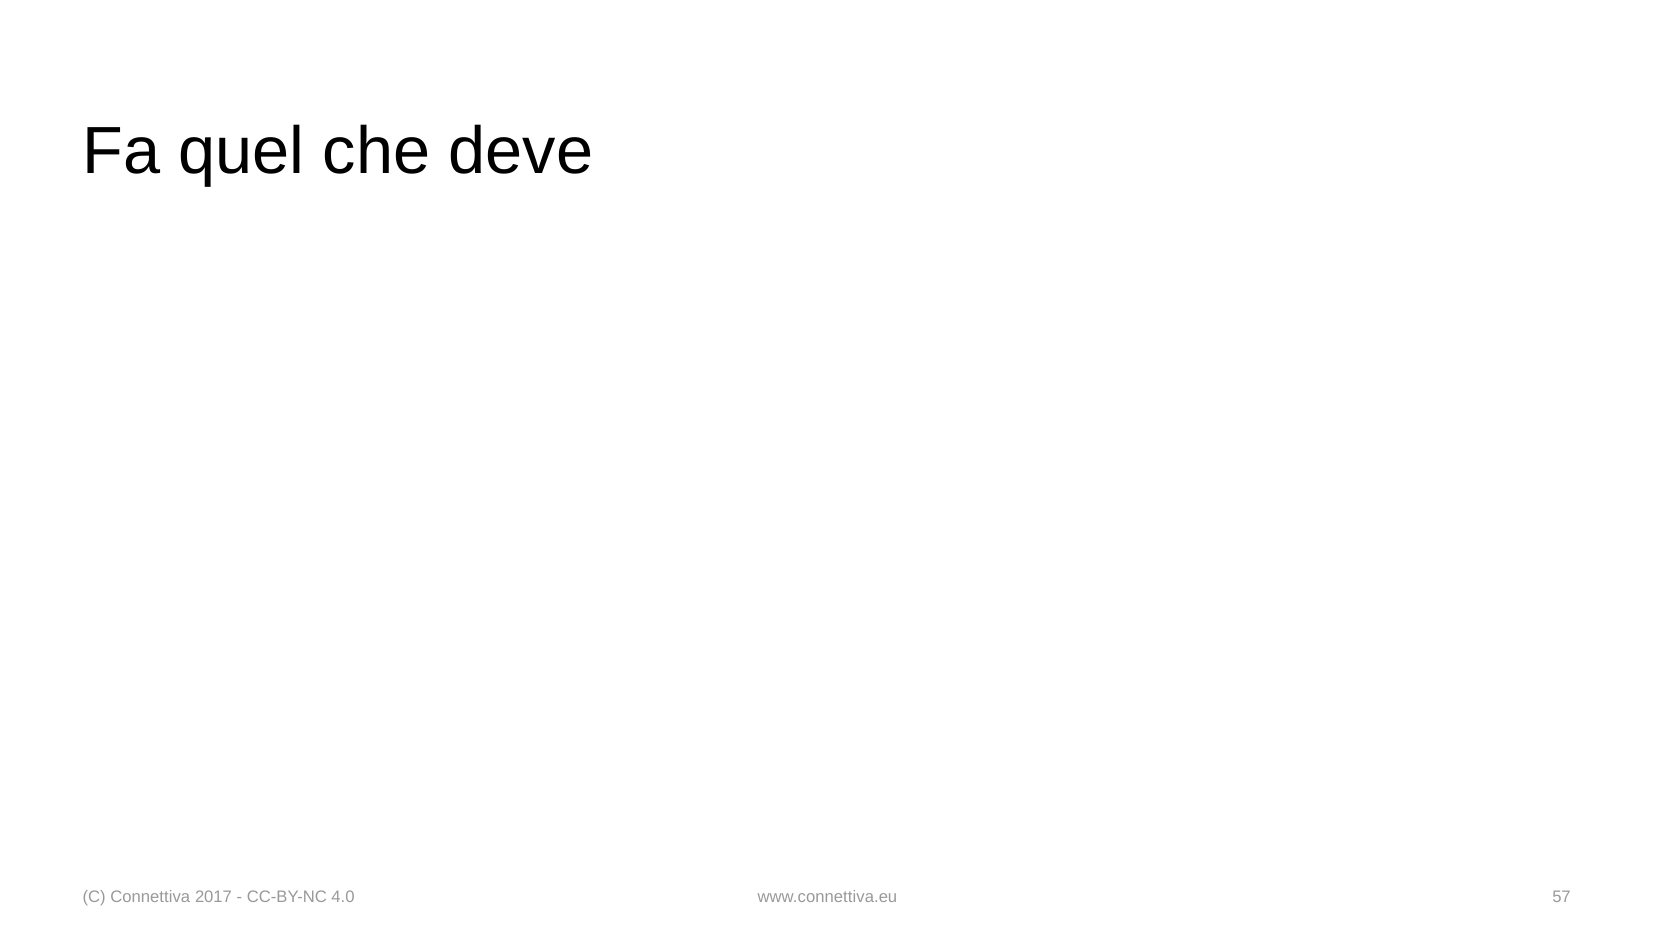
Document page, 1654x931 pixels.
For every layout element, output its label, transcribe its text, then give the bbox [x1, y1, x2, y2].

list Fa quel che deve [82, 113, 1571, 833]
